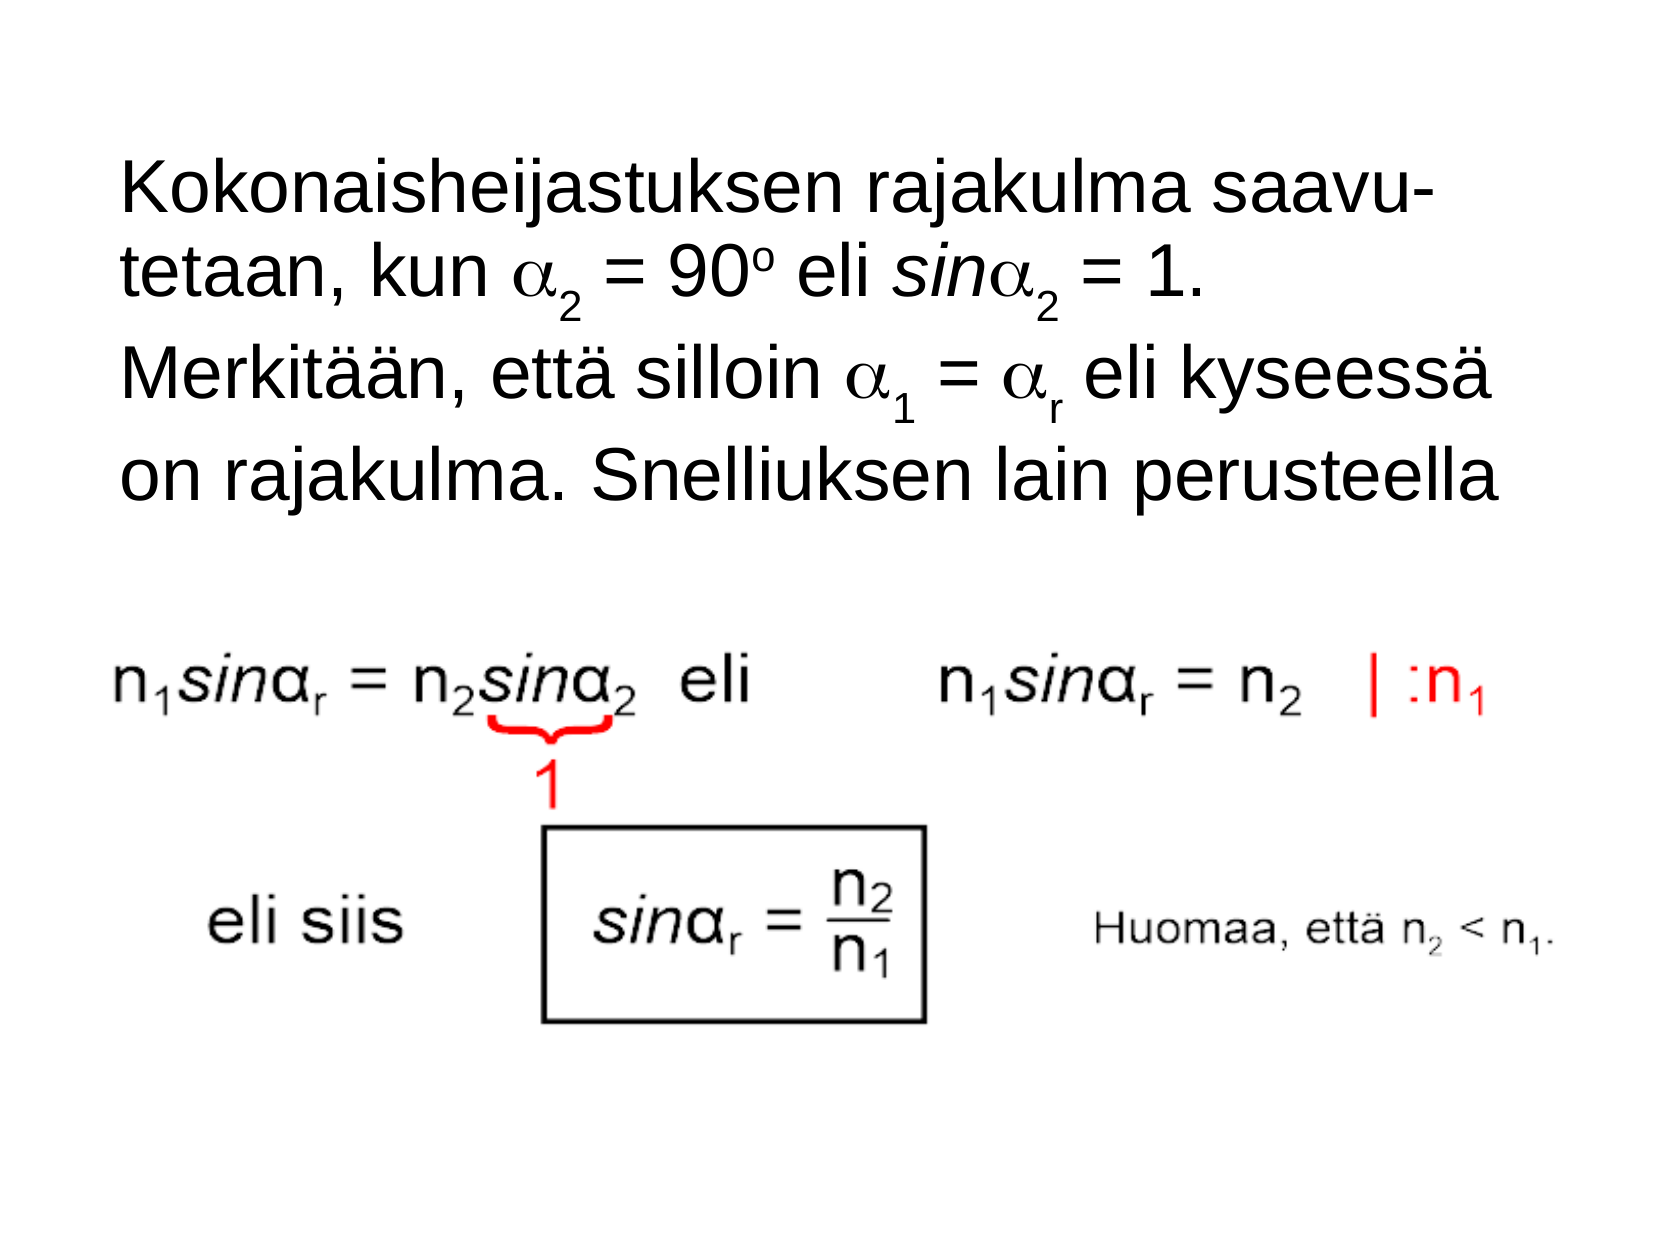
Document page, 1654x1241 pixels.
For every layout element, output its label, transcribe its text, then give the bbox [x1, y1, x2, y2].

picture [64, 578, 1571, 1063]
text_box Kokonaisheijastuksen rajakulma saavu-tetaan, kun a2 = 90o eli sina2 = 1. Merkitään, että silloin a1 = ar eli kyseessä on rajakulma. Snelliuksen lain perusteella [104, 137, 1548, 540]
